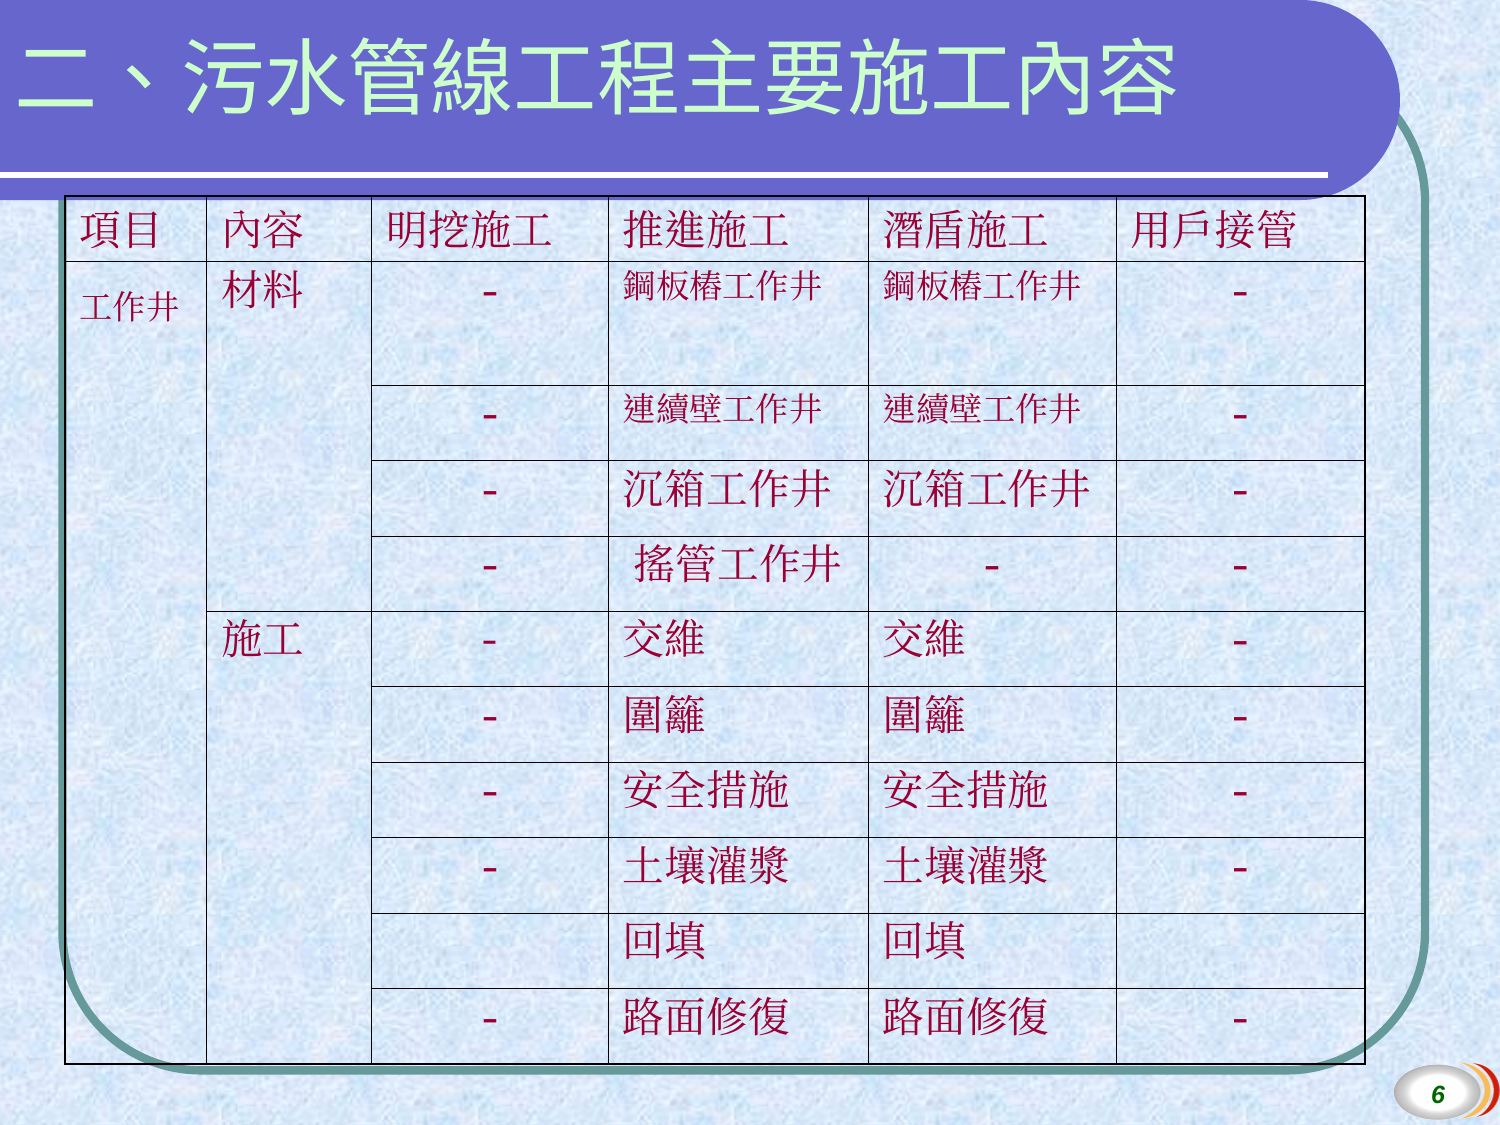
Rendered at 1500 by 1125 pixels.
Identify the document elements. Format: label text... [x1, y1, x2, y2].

table_cell - [1117, 386, 1364, 460]
table_cell - [1117, 687, 1364, 762]
table_cell - [1117, 989, 1364, 1063]
table_cell [372, 914, 608, 988]
table_cell [1117, 914, 1364, 988]
title 二、污水管線工程主要施工內容 [0, 0, 1386, 150]
table_cell - [1117, 612, 1364, 686]
table_cell 搖管工作井 [609, 537, 868, 611]
table_cell [66, 687, 206, 762]
table_cell 安全措施 [609, 763, 868, 837]
table_cell 工作井 [66, 262, 206, 385]
table_cell - [372, 687, 608, 762]
table_cell [66, 838, 206, 913]
table_cell [207, 762, 371, 838]
table_cell 沉箱工作井 [869, 461, 1116, 536]
table_cell - [372, 262, 608, 385]
table_cell - [372, 612, 608, 686]
table_cell - [372, 537, 608, 611]
table_cell [66, 536, 206, 611]
table_cell 沉箱工作井 [609, 461, 868, 536]
table_header 潛盾施工 [869, 197, 1116, 261]
table_cell - [1117, 838, 1364, 913]
table_cell - [372, 838, 608, 913]
table_cell [66, 385, 206, 461]
table_cell 回填 [869, 914, 1116, 988]
table_cell - [1117, 262, 1364, 385]
table_cell 圍籬 [609, 687, 868, 762]
table_cell [66, 611, 206, 687]
table_header 推進施工 [609, 197, 868, 261]
table_cell [207, 385, 371, 461]
table_cell 安全措施 [869, 763, 1116, 837]
table_header 項目 [66, 197, 206, 261]
table_cell 鋼板樁工作井 [869, 262, 1116, 385]
table_header 內容 [207, 197, 371, 261]
table_cell [66, 988, 206, 1063]
table_cell - [869, 537, 1116, 611]
table_cell 路面修復 [869, 989, 1116, 1063]
table_cell - [1117, 763, 1364, 837]
table_cell 連續壁工作井 [609, 386, 868, 460]
table_cell [207, 838, 371, 913]
table_cell 回填 [609, 914, 868, 988]
table_cell [66, 461, 206, 536]
table_header 用戶接管 [1117, 197, 1364, 261]
table_cell [207, 913, 371, 988]
picture [1335, 126, 1420, 1039]
table_cell 路面修復 [609, 989, 868, 1063]
table_cell 施工 [207, 612, 371, 687]
table_cell 土壤灌漿 [869, 838, 1116, 913]
table_cell - [1117, 461, 1364, 536]
table_cell 材料 [207, 262, 371, 385]
table_cell [207, 687, 371, 762]
table_header 明挖施工 [372, 197, 608, 261]
table_cell [207, 988, 371, 1063]
table_cell - [372, 386, 608, 460]
table_cell [207, 536, 371, 611]
table_cell - [1117, 537, 1364, 611]
table_cell 交維 [609, 612, 868, 686]
table_cell [66, 913, 206, 988]
table_cell - [372, 989, 608, 1063]
table_cell [66, 762, 206, 838]
table_cell 交維 [869, 612, 1116, 686]
table_cell 鋼板樁工作井 [609, 262, 868, 385]
table_cell - [372, 461, 608, 536]
table_cell 圍籬 [869, 687, 1116, 762]
table_cell [207, 461, 371, 536]
table_cell 連續壁工作井 [869, 386, 1116, 460]
picture [0, 0, 1500, 1125]
table_cell 土壤灌漿 [609, 838, 868, 913]
table_cell - [372, 763, 608, 837]
